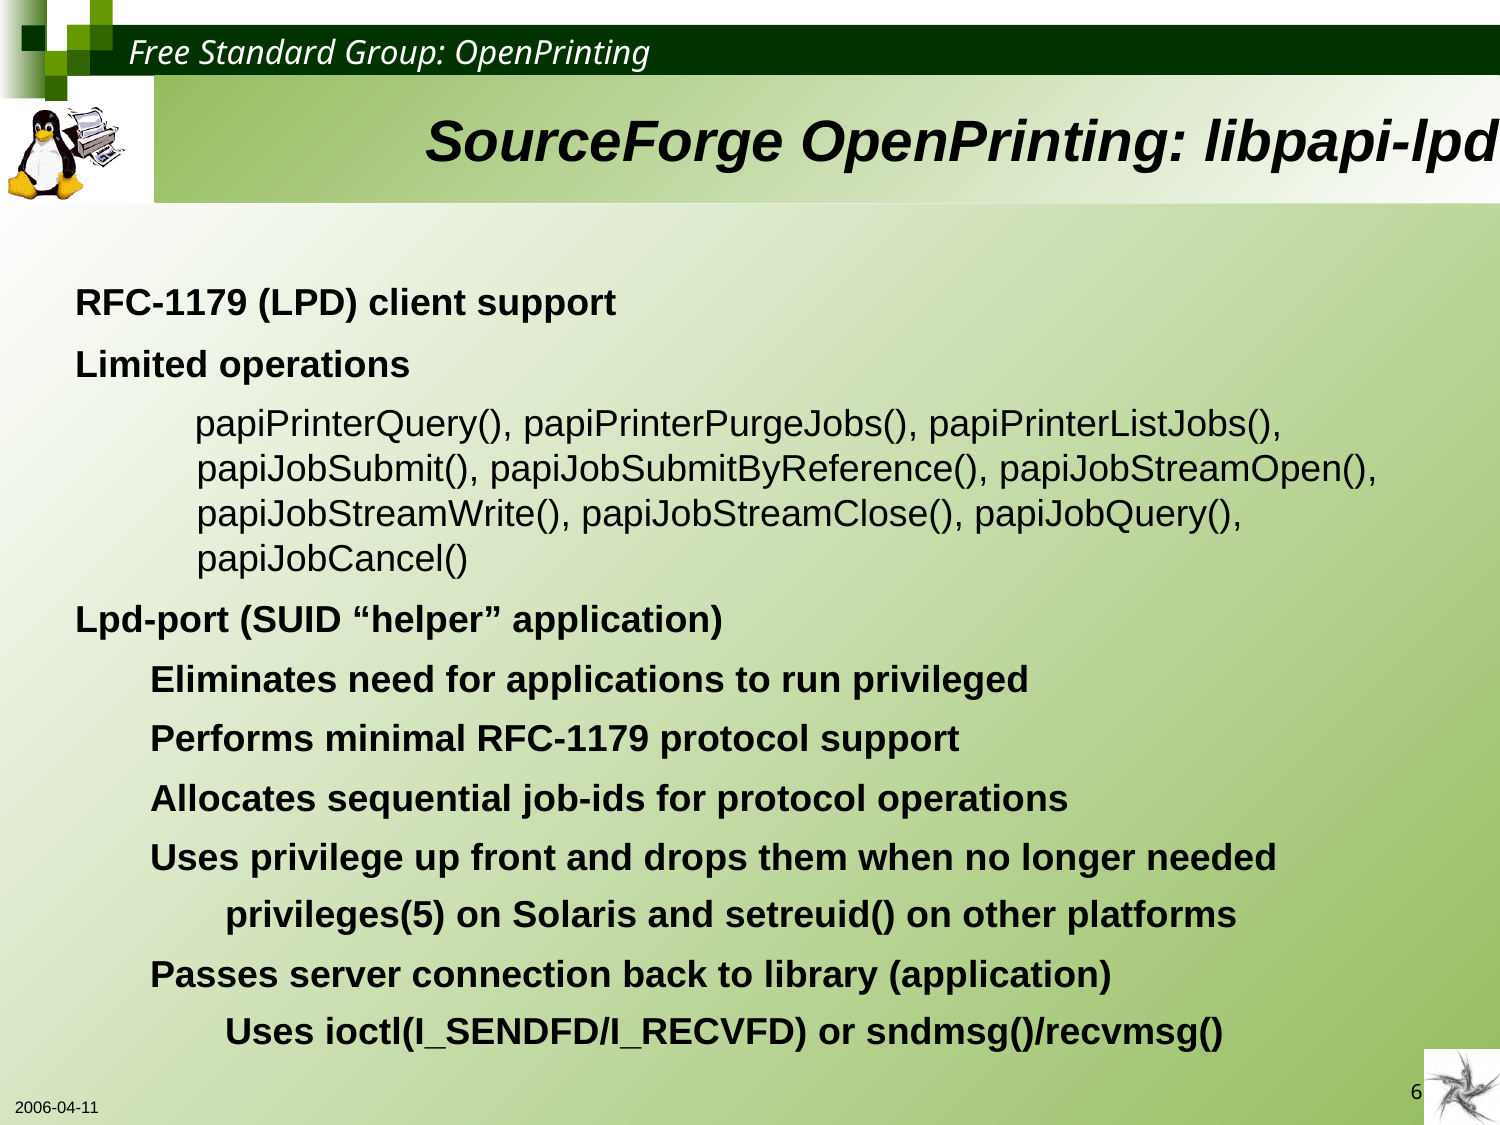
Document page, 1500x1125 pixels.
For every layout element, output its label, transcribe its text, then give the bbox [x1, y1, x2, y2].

picture [0, 96, 133, 203]
list RFC-1179 (LPD) client support Limited operations papiPrinterQuery(), papiPrinterPurgeJobs(), papiPrinterListJobs(), papiJobSubmit(), papiJobSubmitByReference(), papiJobStreamOpen(), papiJobStreamWrite(), papiJobStreamClose(), papiJobQuery(), papiJobCancel() Lpd-port (SUID “helper” application) Eliminates need for applications to run privileged Performs minimal RFC-1179 protocol support Allocates sequential job-ids for protocol operations Uses privilege up front and drops them when no longer needed privileges(5) on Solaris and setreuid() on other platforms Passes server connection back to library (application) Uses ioctl(I_SENDFD/I_RECVFD) or sndmsg()/recvmsg() [75, 278, 1425, 1050]
title SourceForge OpenPrinting: libpapi-lpd [154, 75, 1500, 203]
picture [1424, 1049, 1500, 1125]
